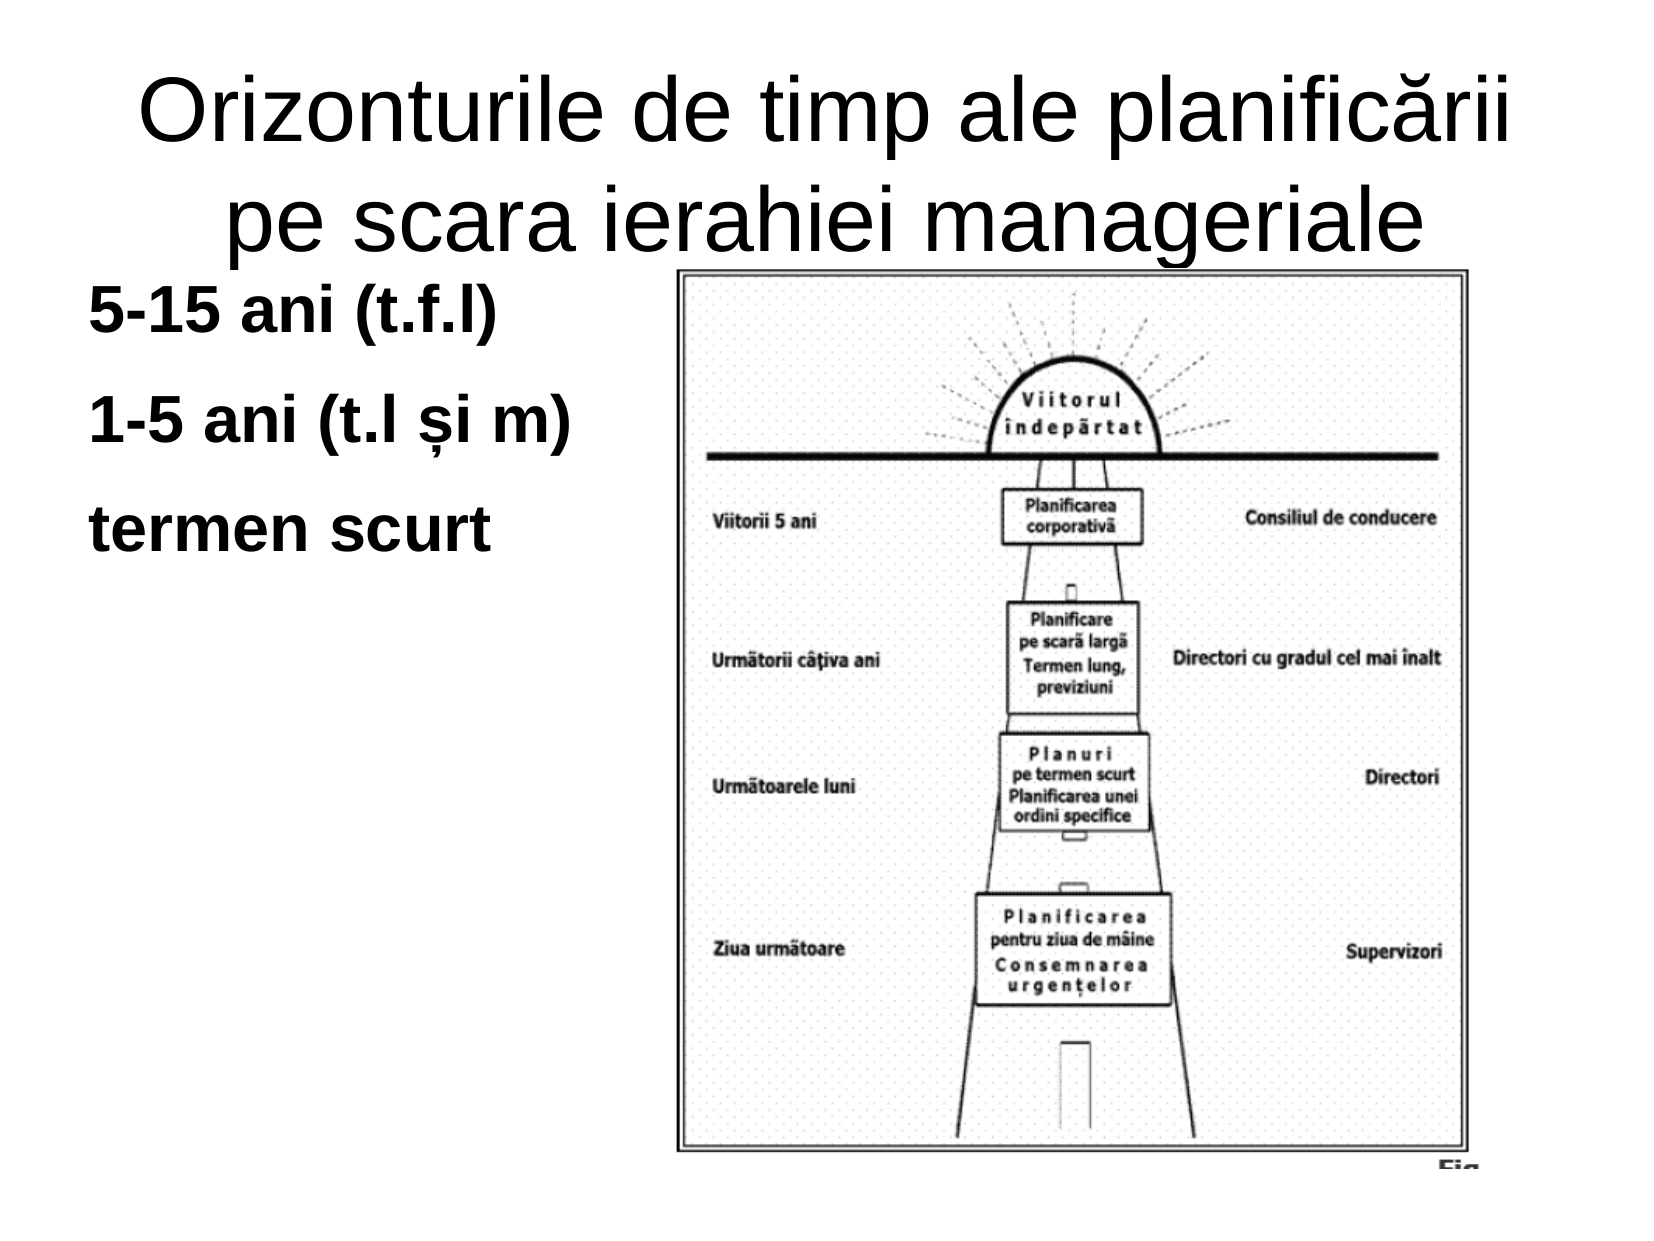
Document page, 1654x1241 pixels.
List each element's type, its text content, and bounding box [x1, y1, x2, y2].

title Orizonturile de timp ale planificării pe scara ierahiei manageriale [82, 49, 1571, 257]
list 5-15 ani (t.f.l) 1-5 ani (t.l și m) termen scurt [88, 265, 1577, 1123]
picture [649, 268, 1486, 1169]
